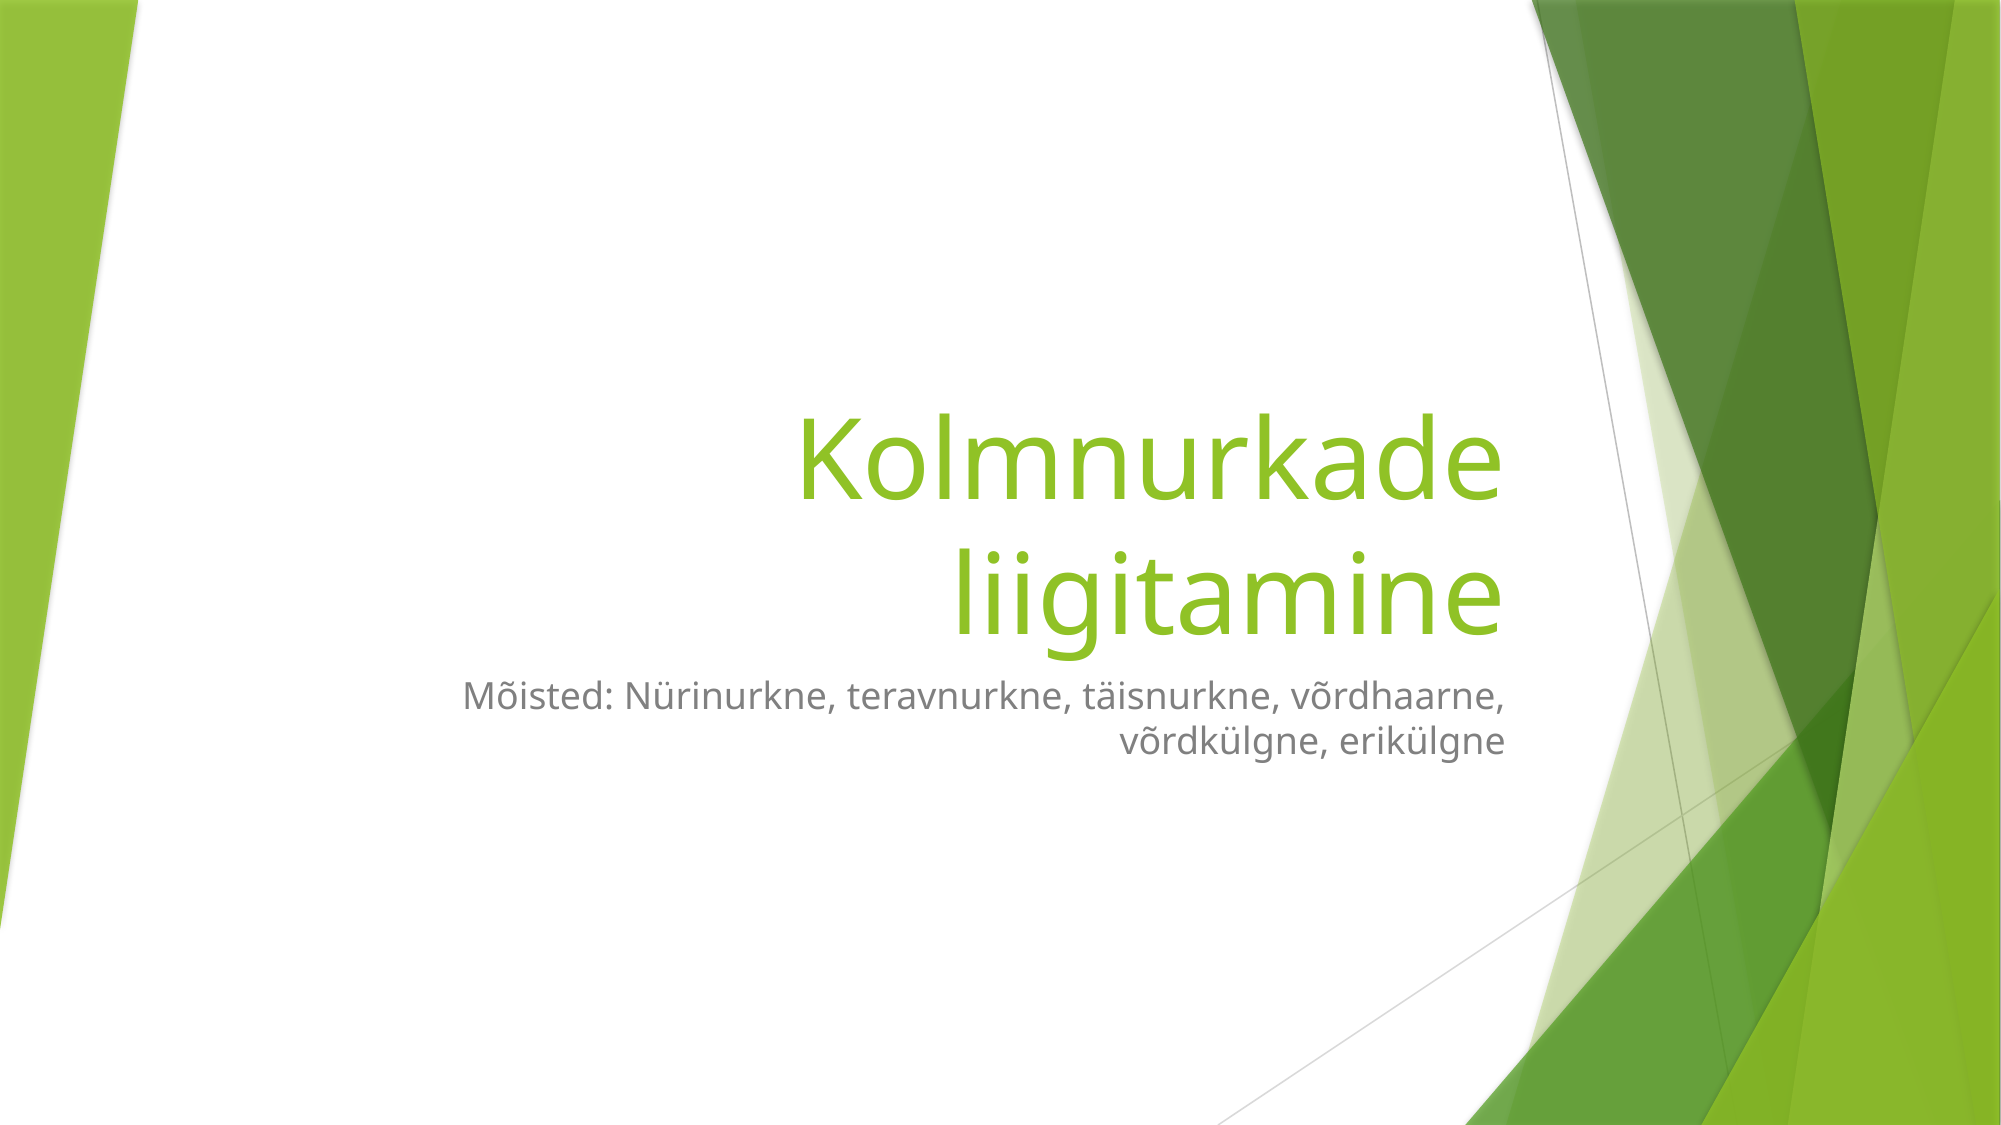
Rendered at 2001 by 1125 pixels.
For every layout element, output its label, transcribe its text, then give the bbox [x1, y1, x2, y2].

title Kolmnurkade liigitamine [247, 394, 1522, 664]
subtitle Mõisted: Nürinurkne, teravnurkne, täisnurkne, võrdhaarne, võrdkülgne, erikülgne [247, 664, 1522, 845]
